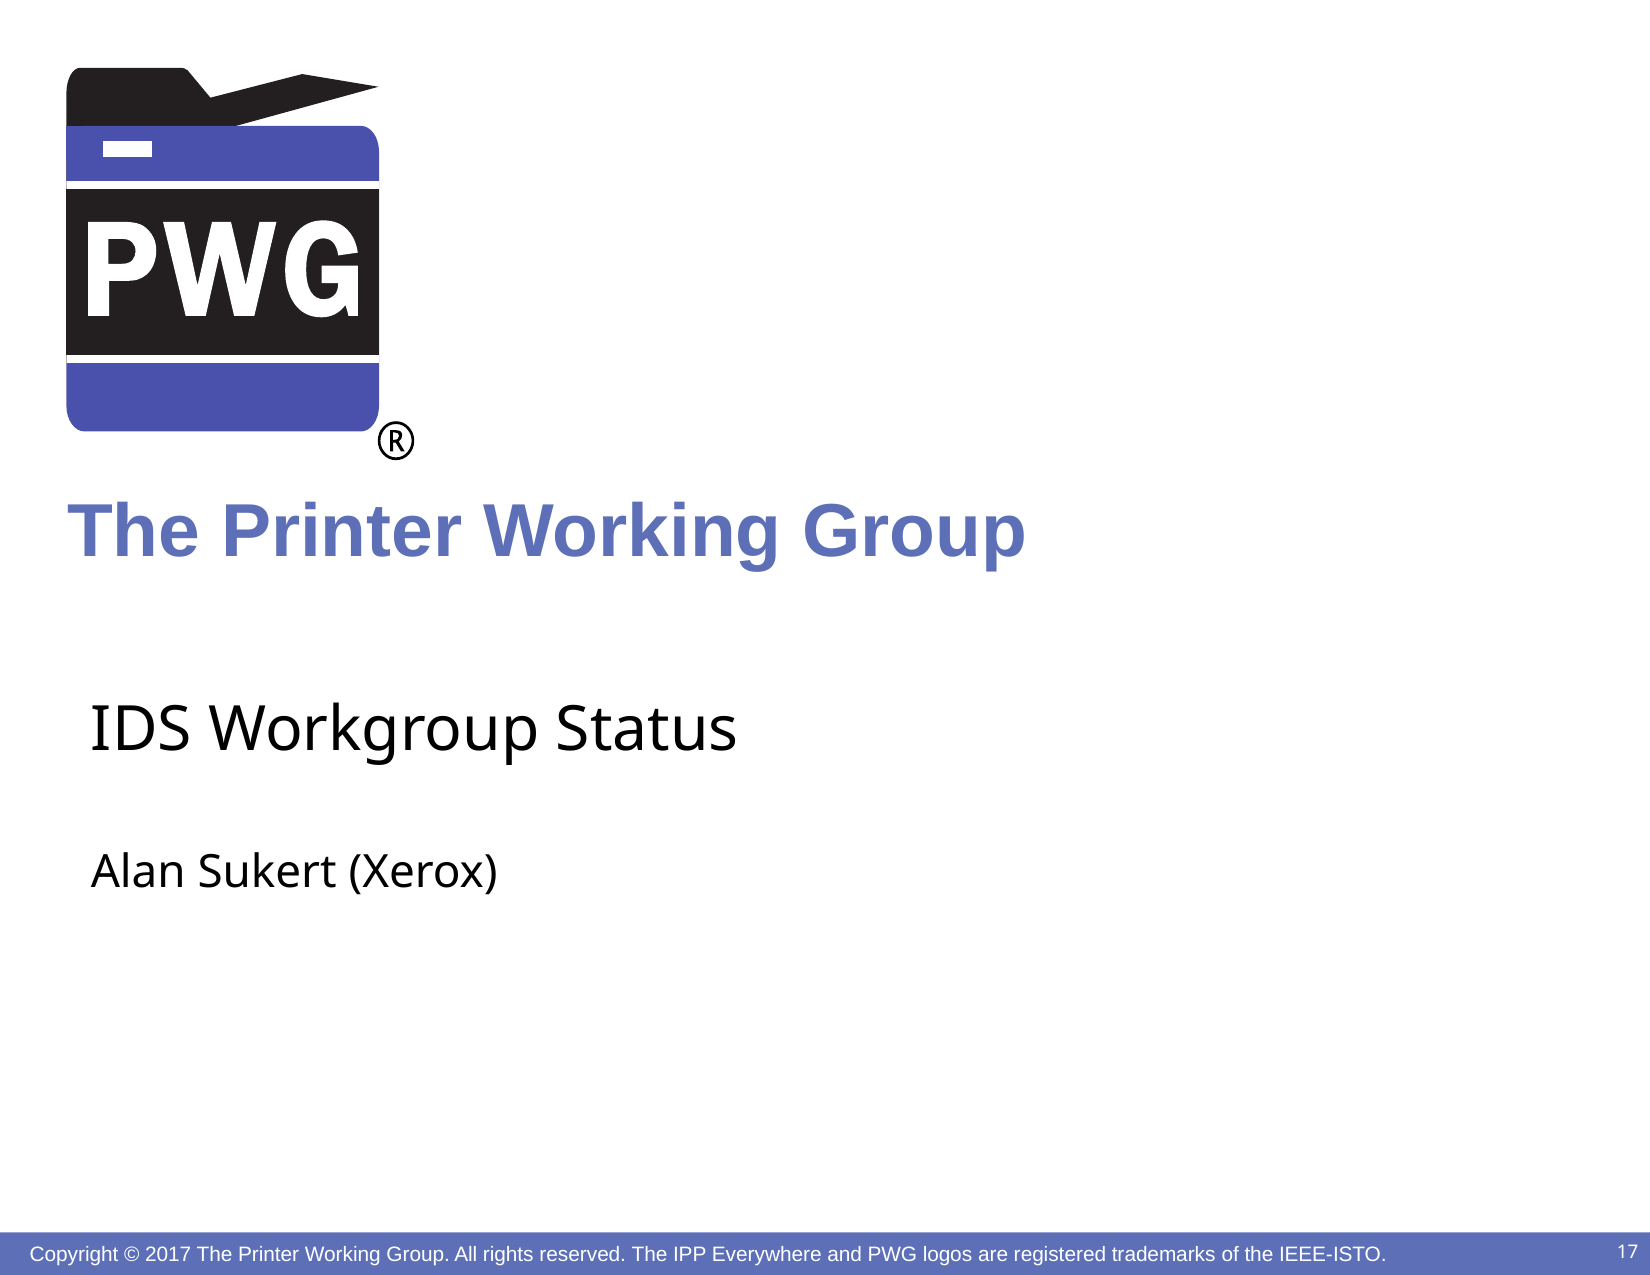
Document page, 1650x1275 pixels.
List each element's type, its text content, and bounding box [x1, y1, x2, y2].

text_box Alan Sukert (Xerox) [82, 832, 1568, 1233]
title IDS Workgroup Status [82, 680, 1585, 800]
